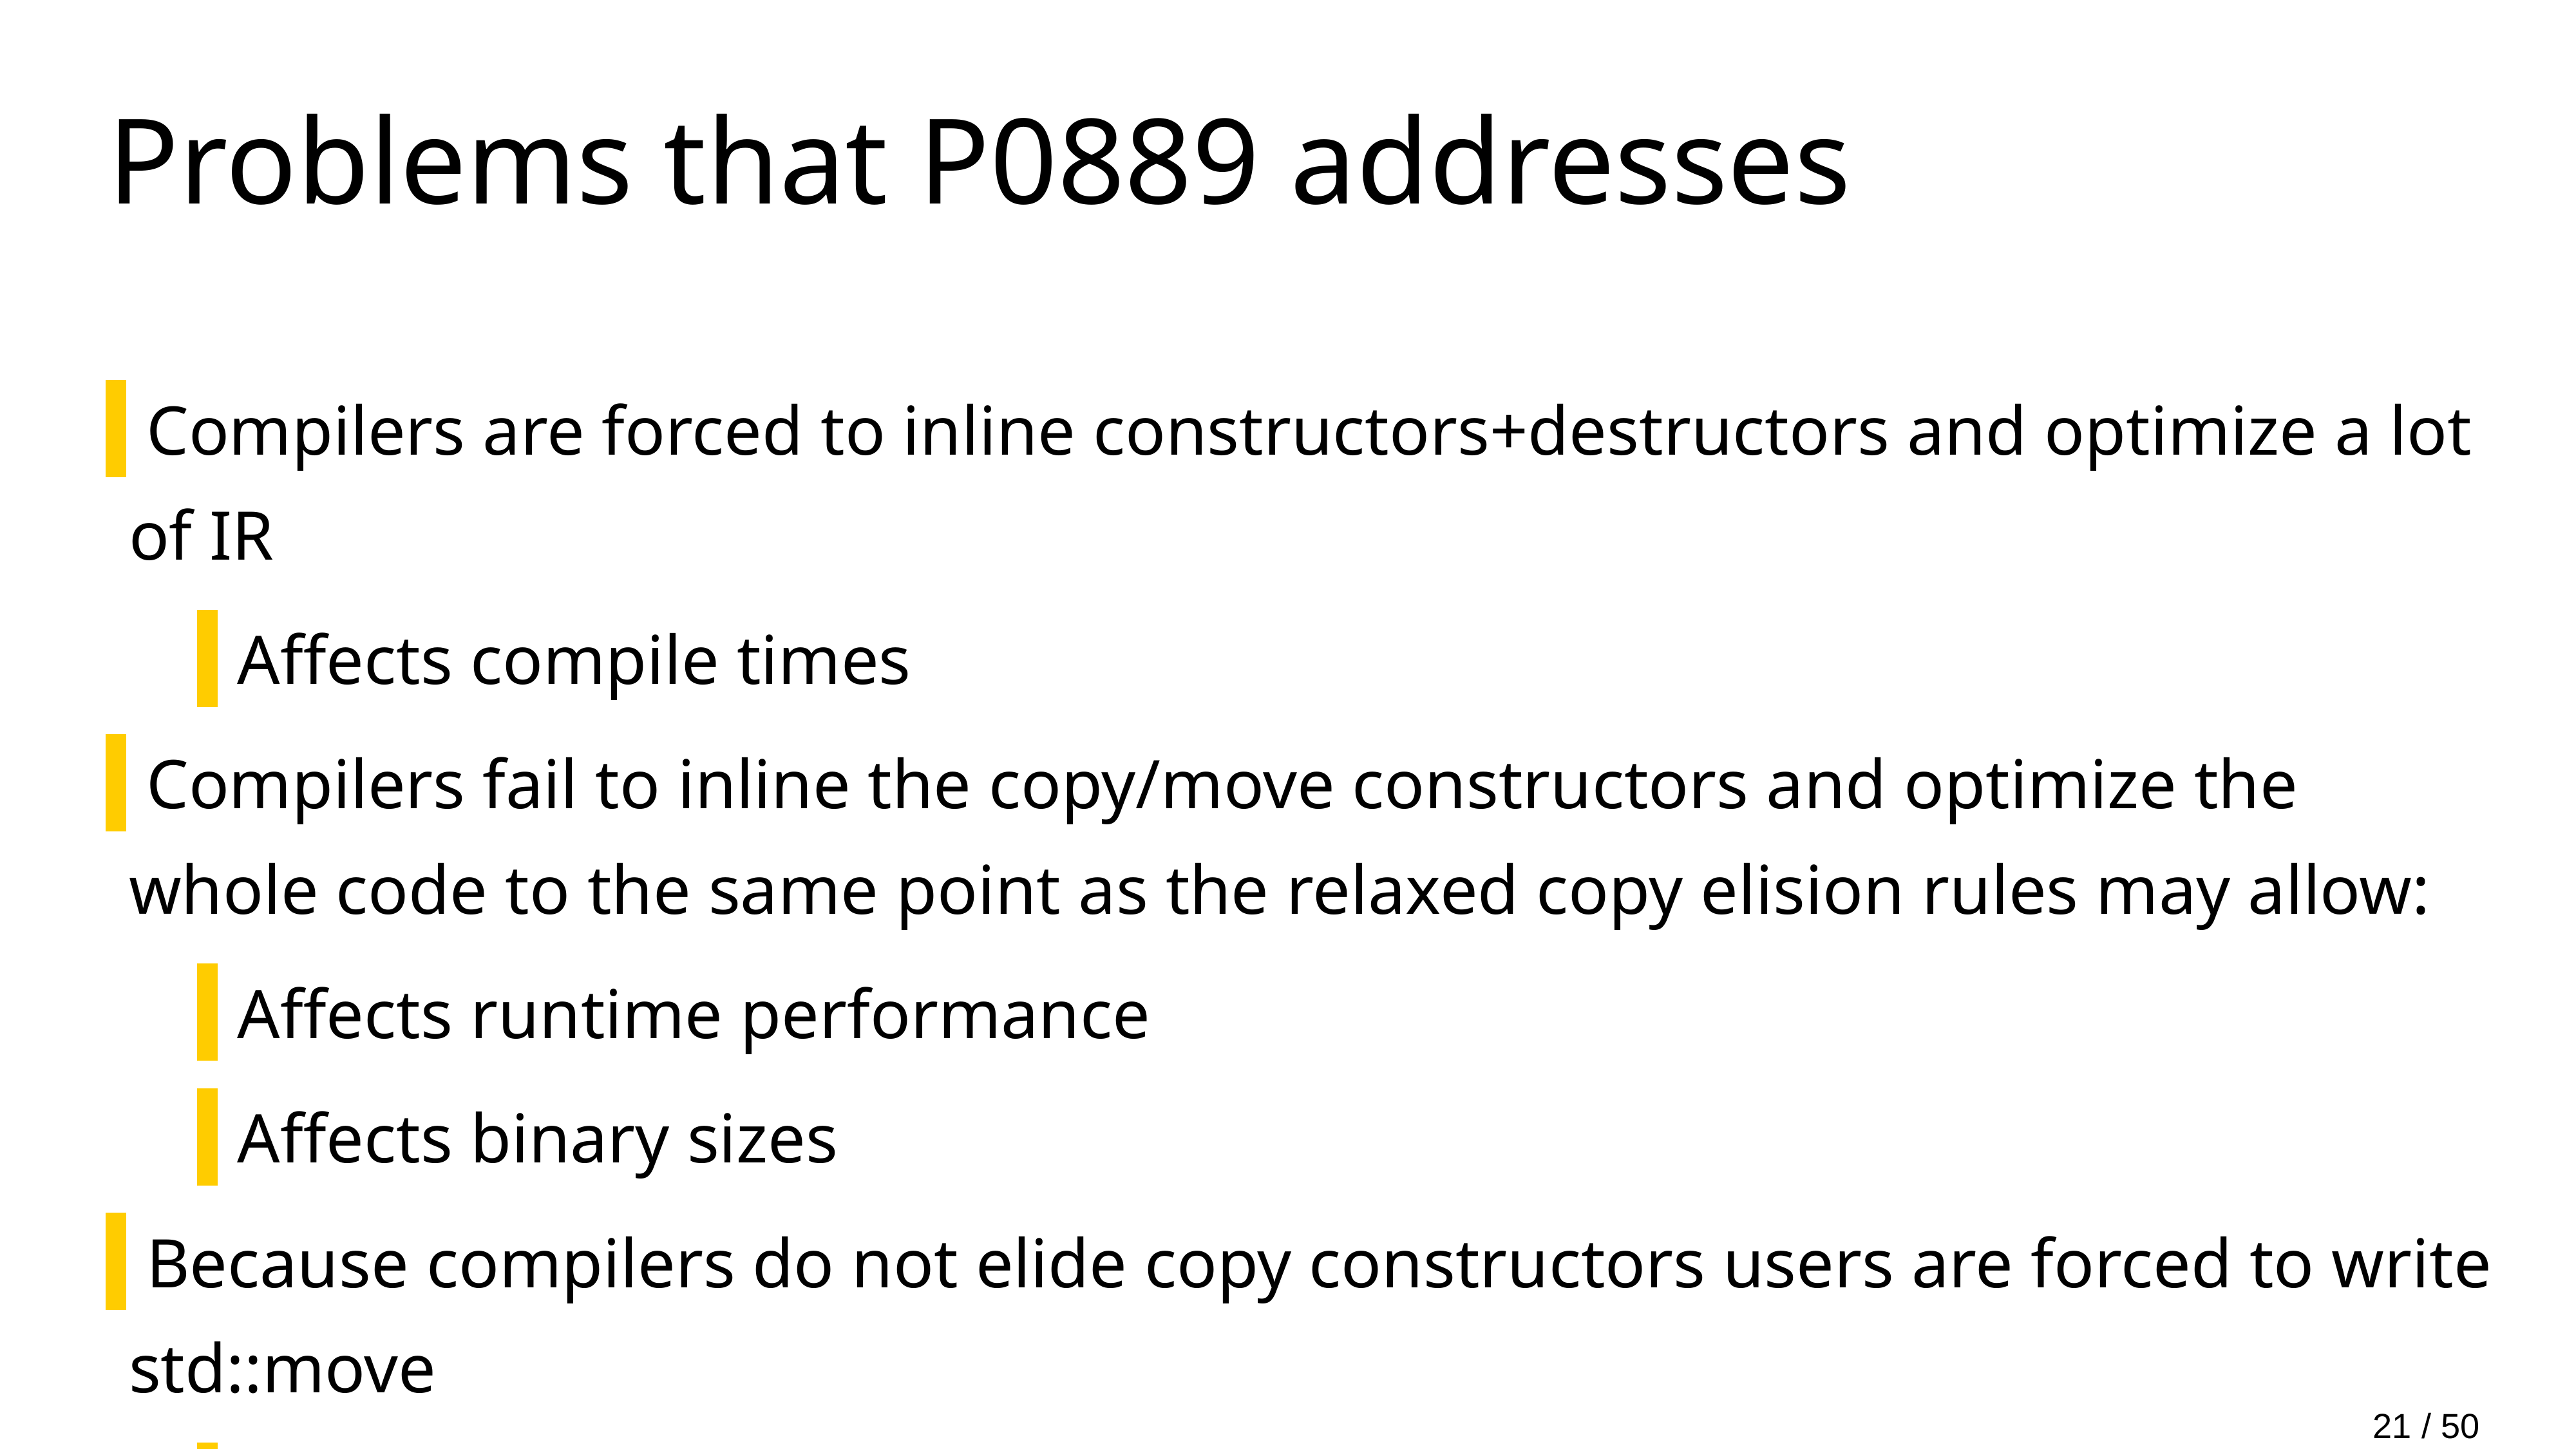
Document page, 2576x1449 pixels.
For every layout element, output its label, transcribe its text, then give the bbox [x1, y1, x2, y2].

text_box Compilers are forced to inline constructors+destructors and optimize a lot of IR Affects compile times Compilers fail to inline the copy/move constructors and optimize the whole code to the same point as the relaxed copy elision rules may allow: Affects runtime performance Affects binary sizes Because compilers do not elide copy constructors users are forced to write std::move Rules for writing (or not writing) std::move are tricky Affects language usage simplicity and teach-ability [96, 364, 2512, 1419]
picture [197, 1443, 218, 1449]
title Problems that P0889 addresses [108, 80, 2468, 242]
text_box <number> / 50 [2363, 1402, 2576, 1449]
